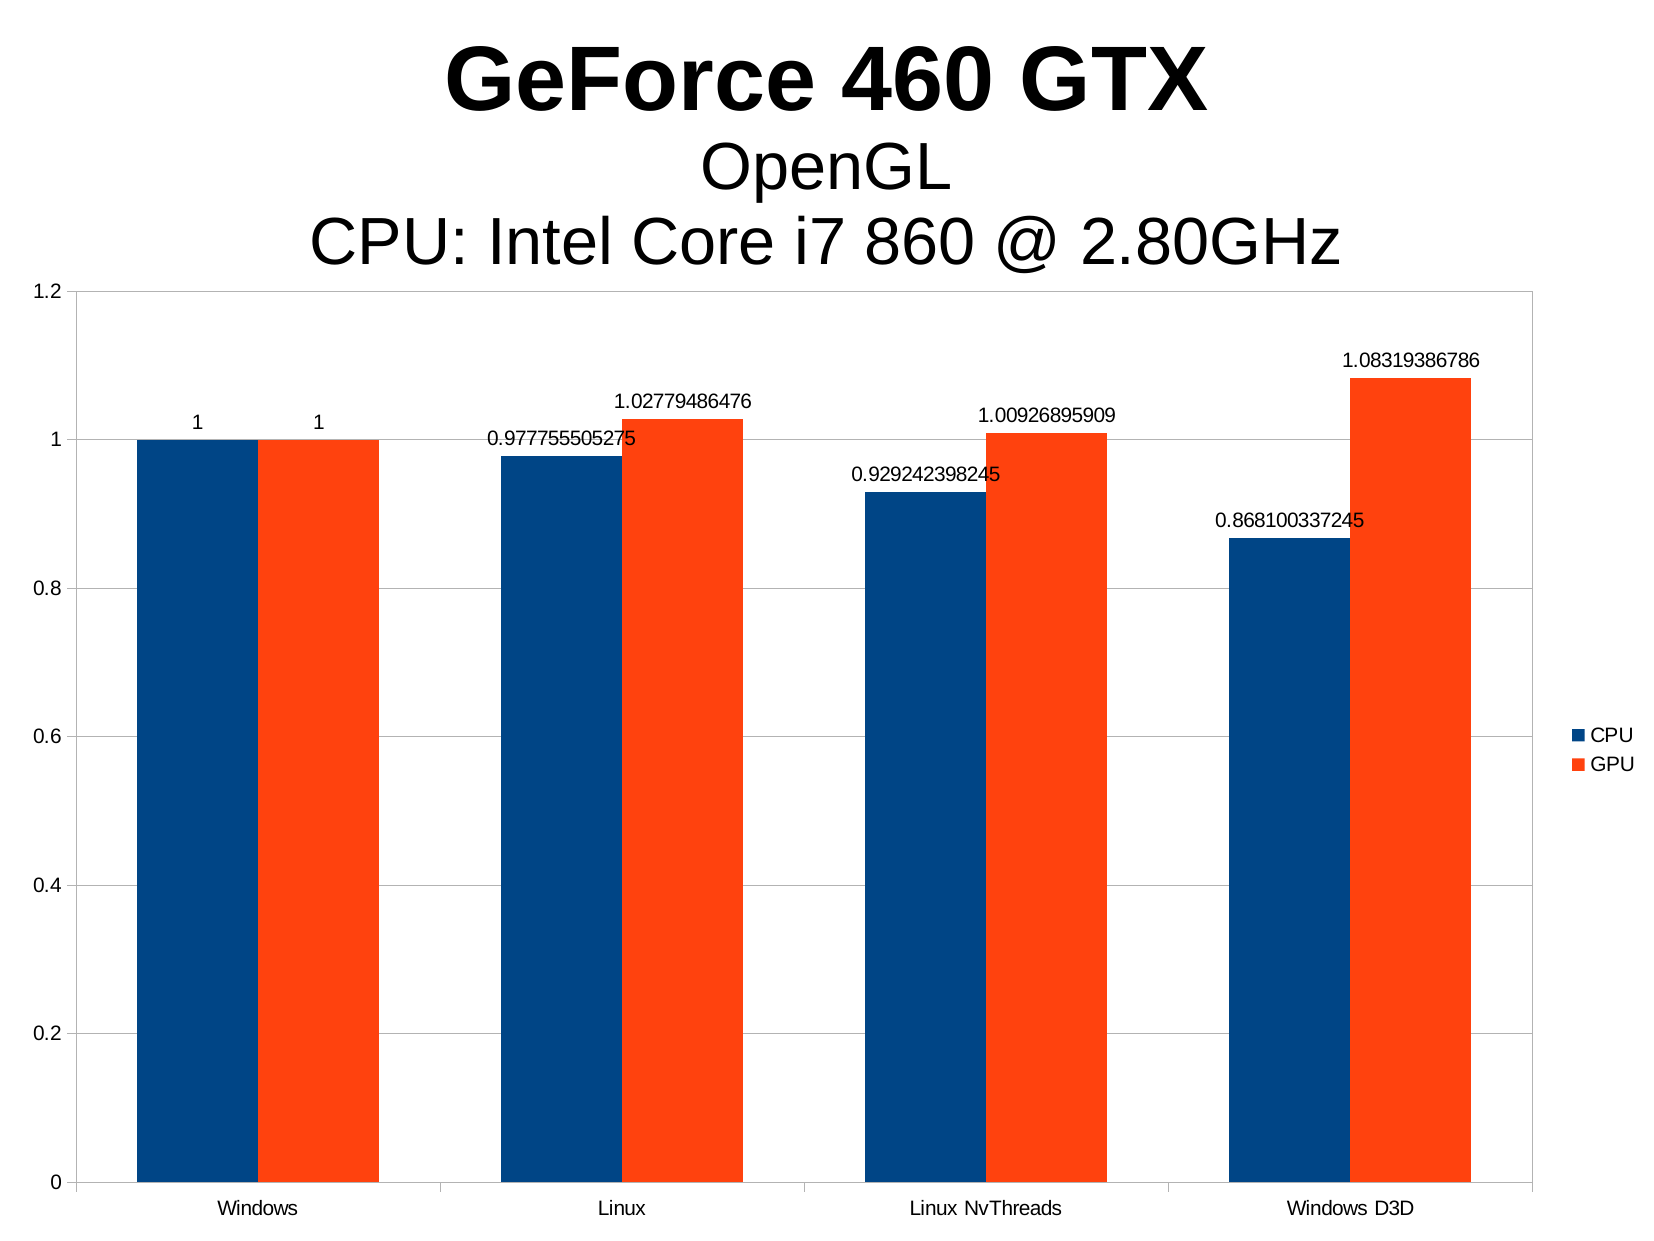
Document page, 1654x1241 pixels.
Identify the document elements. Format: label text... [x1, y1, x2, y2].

chart [0, 259, 1654, 1241]
title GeForce 460 GTX OpenGL CPU: Intel Core i7 860 @ 2.80GHz [82, 27, 1571, 259]
